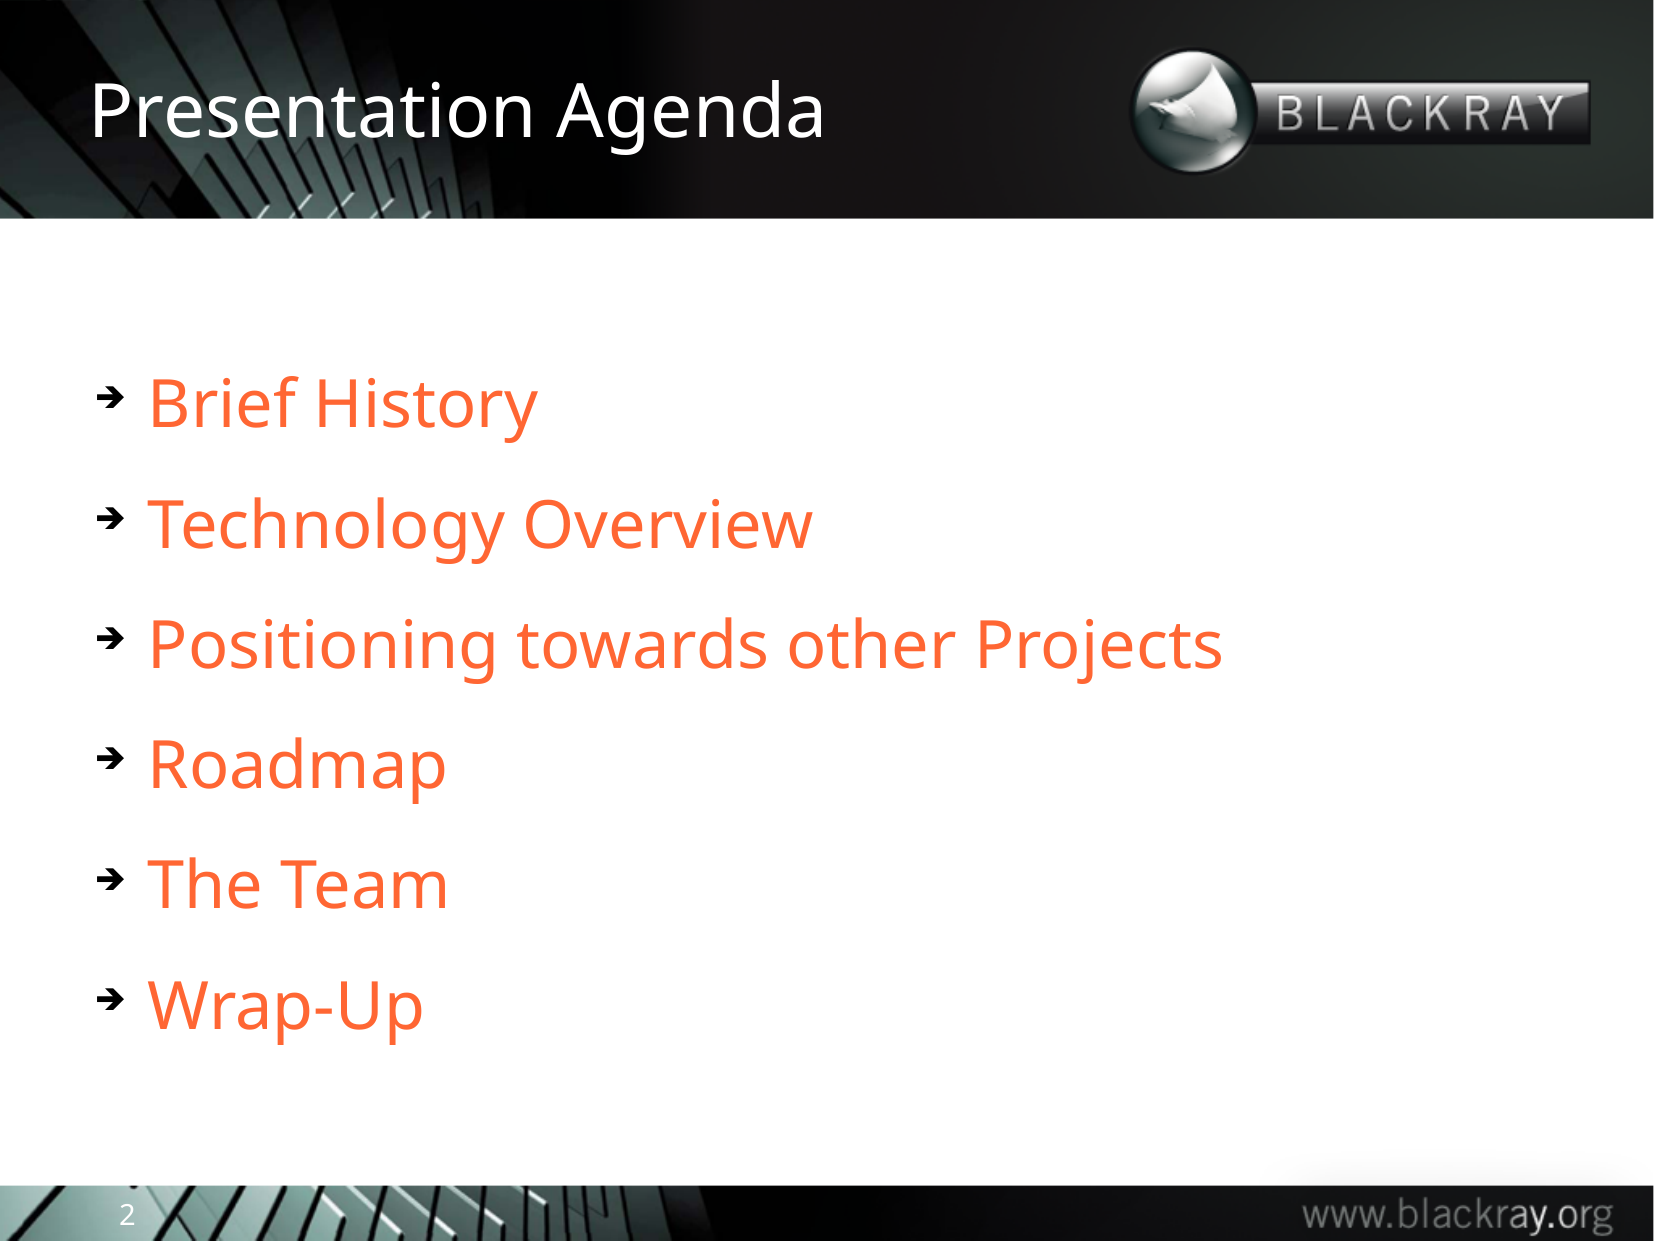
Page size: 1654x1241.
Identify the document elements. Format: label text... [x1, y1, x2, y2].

picture [0, 0, 1654, 1241]
title Presentation Agenda [88, 38, 1577, 178]
list Brief History Technology Overview Positioning towards other Projects Roadmap The Team Wrap-Up [76, 236, 1625, 1152]
